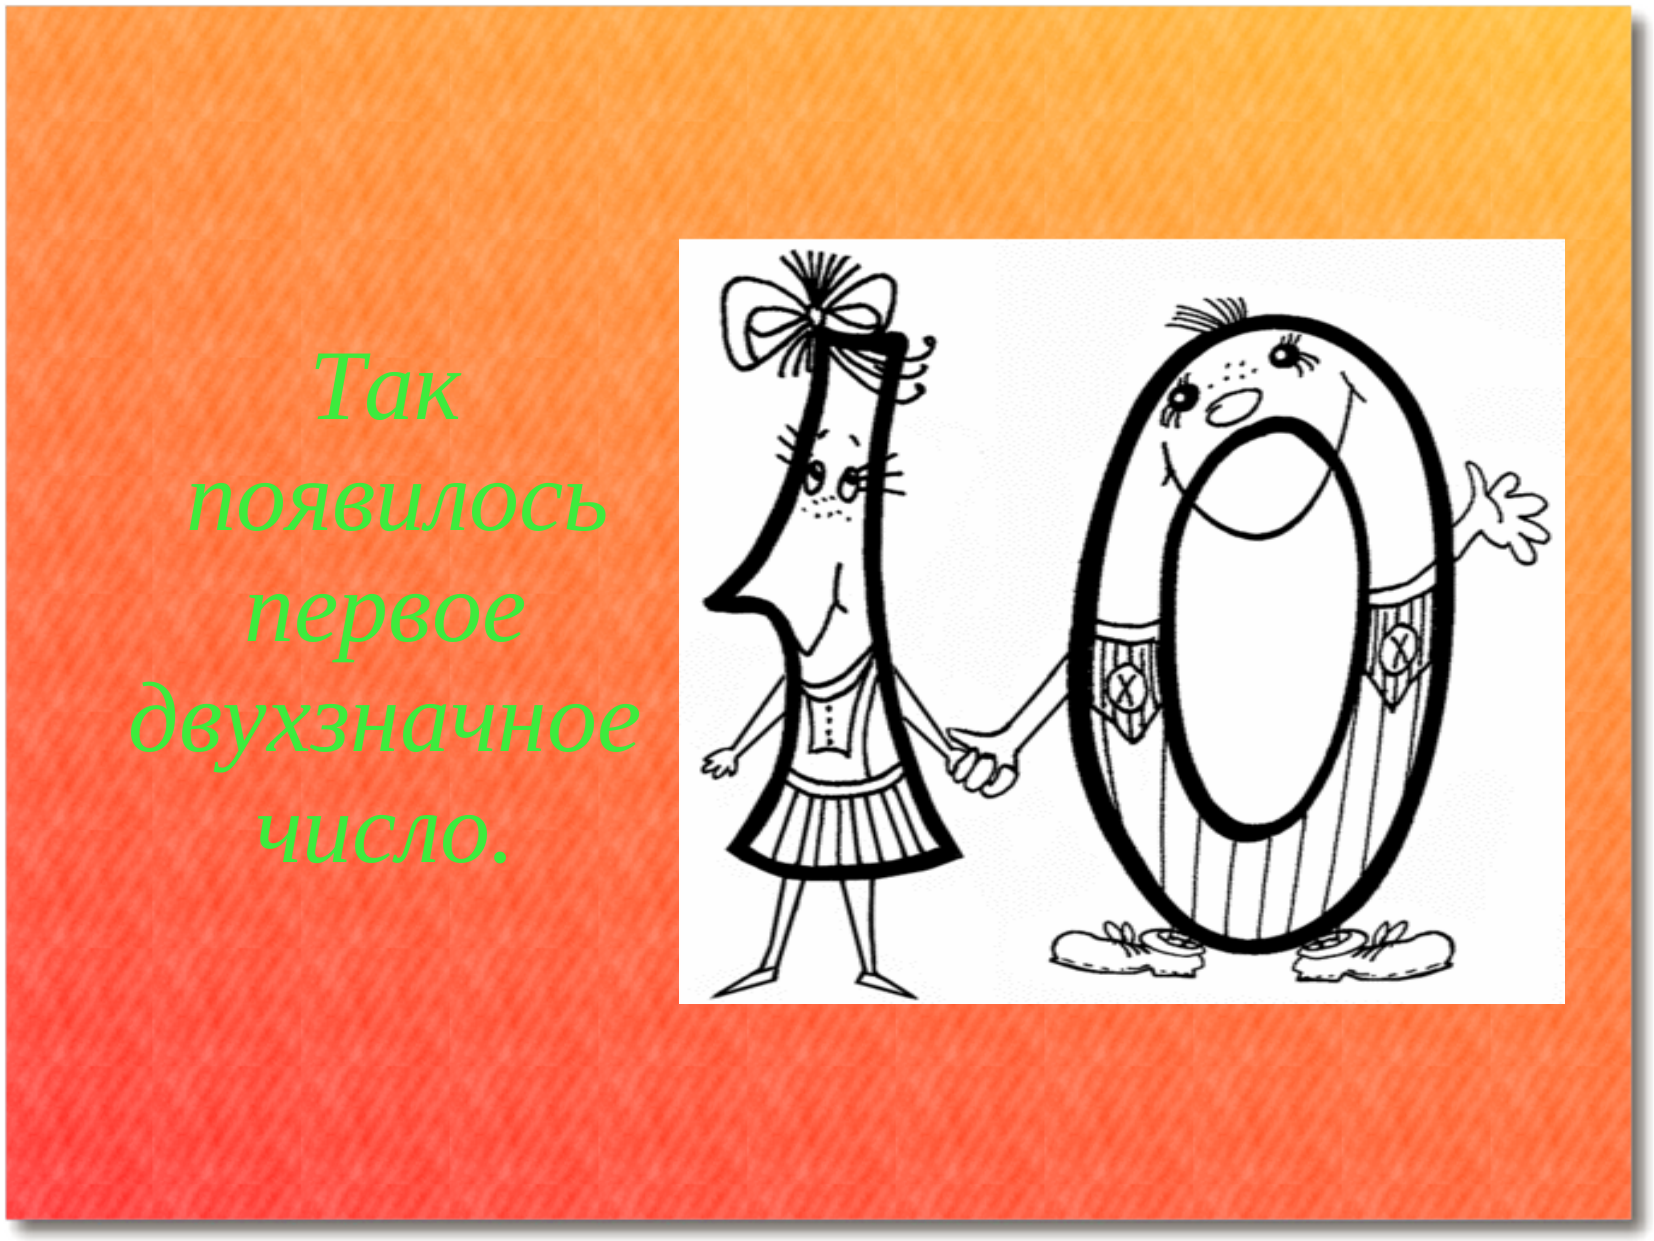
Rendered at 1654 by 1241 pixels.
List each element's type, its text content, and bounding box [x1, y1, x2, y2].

picture [0, 0, 1654, 1241]
subtitle Так появилось первое двухзначное число. [121, 59, 650, 1156]
